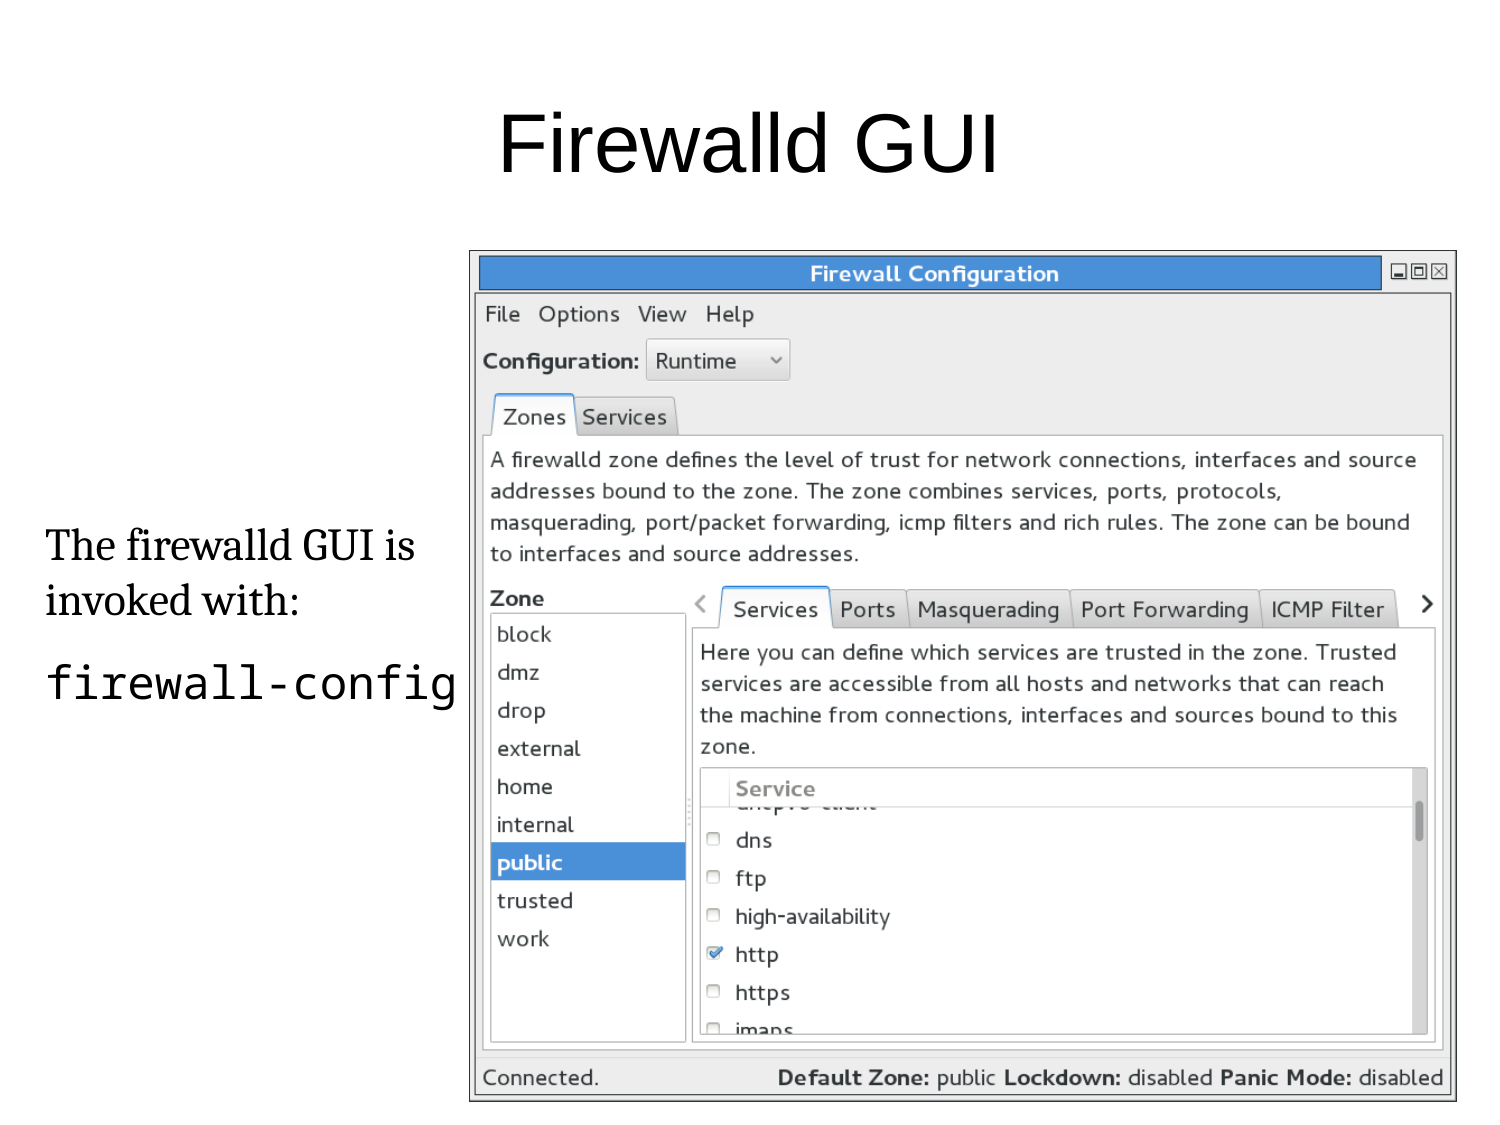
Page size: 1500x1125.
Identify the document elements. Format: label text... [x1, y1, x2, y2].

list The firewalld GUI is invoked with: firewall-config [30, 506, 469, 796]
picture [469, 250, 1457, 1102]
title Firewalld GUI [75, 45, 1425, 233]
